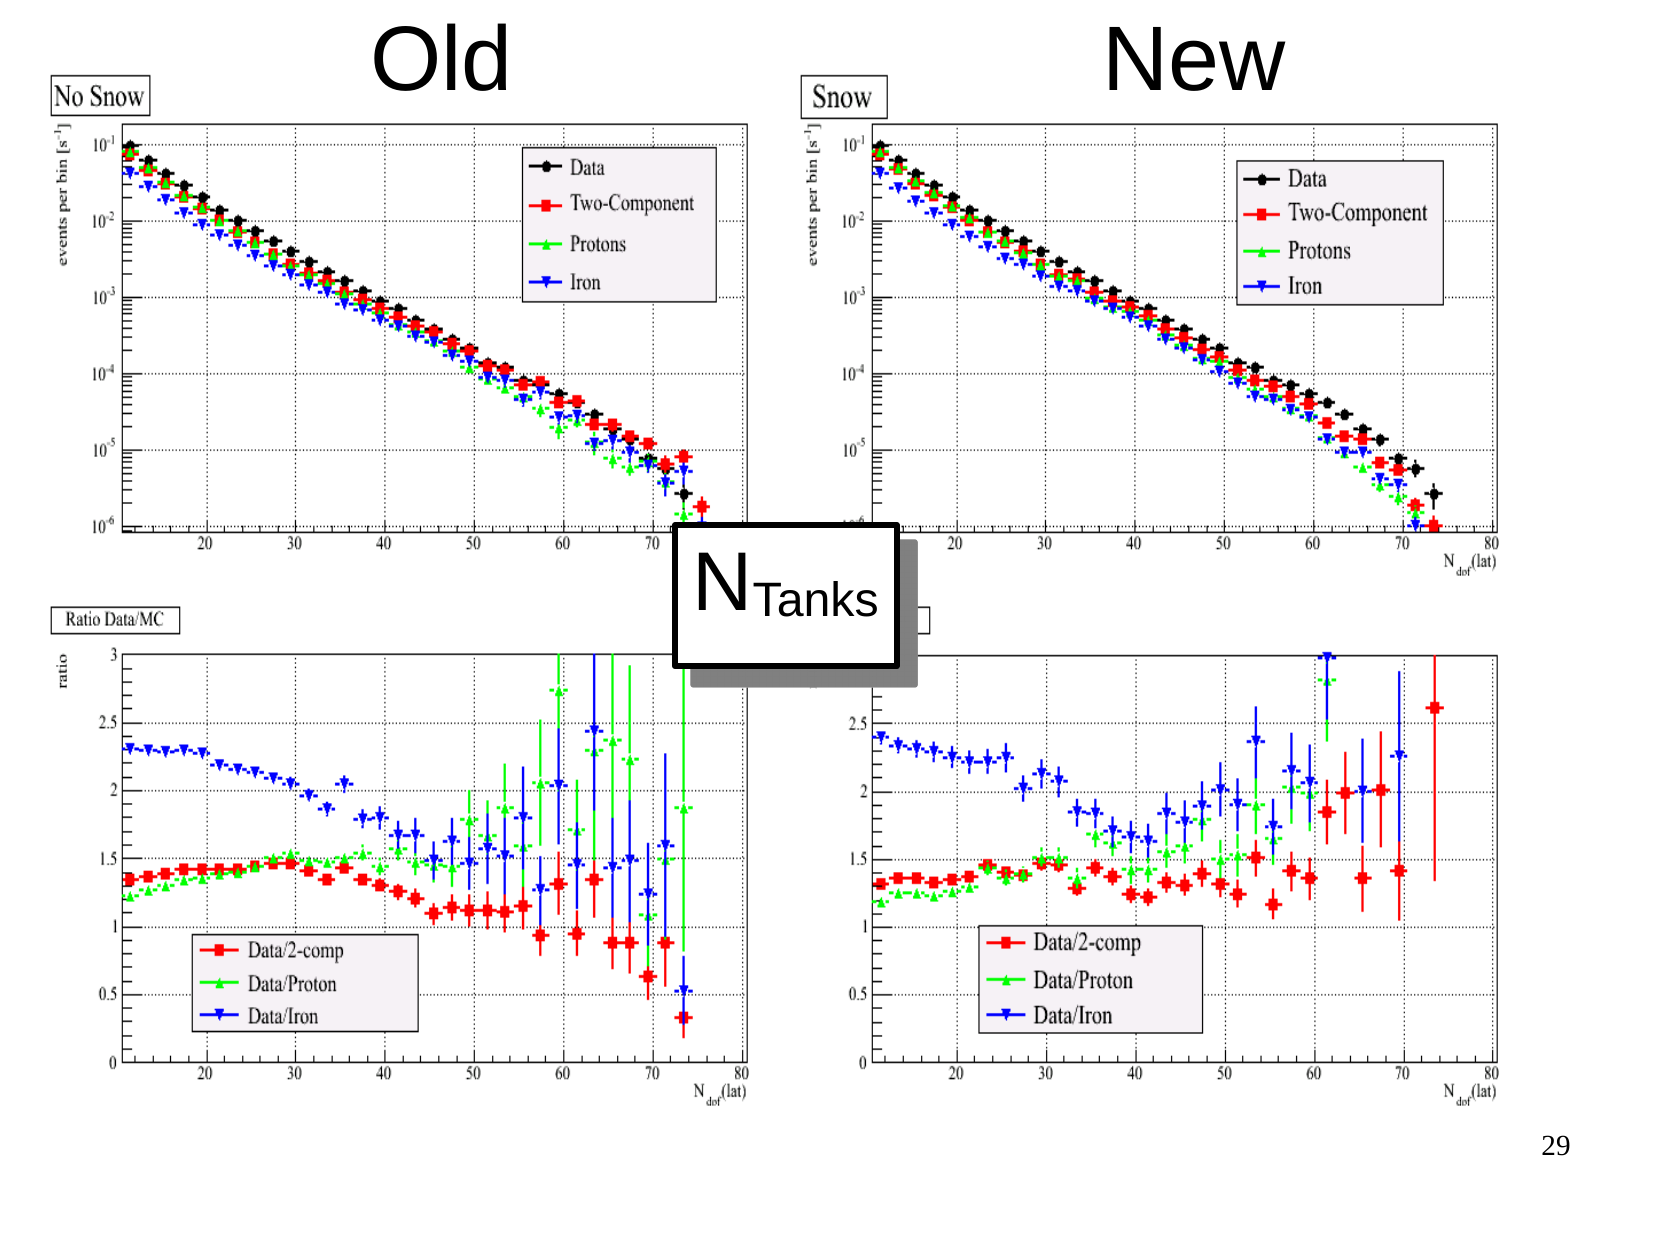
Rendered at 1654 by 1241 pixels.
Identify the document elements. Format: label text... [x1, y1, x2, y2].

picture [37, 65, 1585, 1126]
text_box NTanks [675, 525, 897, 667]
text_box New [1087, 0, 1301, 118]
text_box Old [355, 0, 529, 118]
